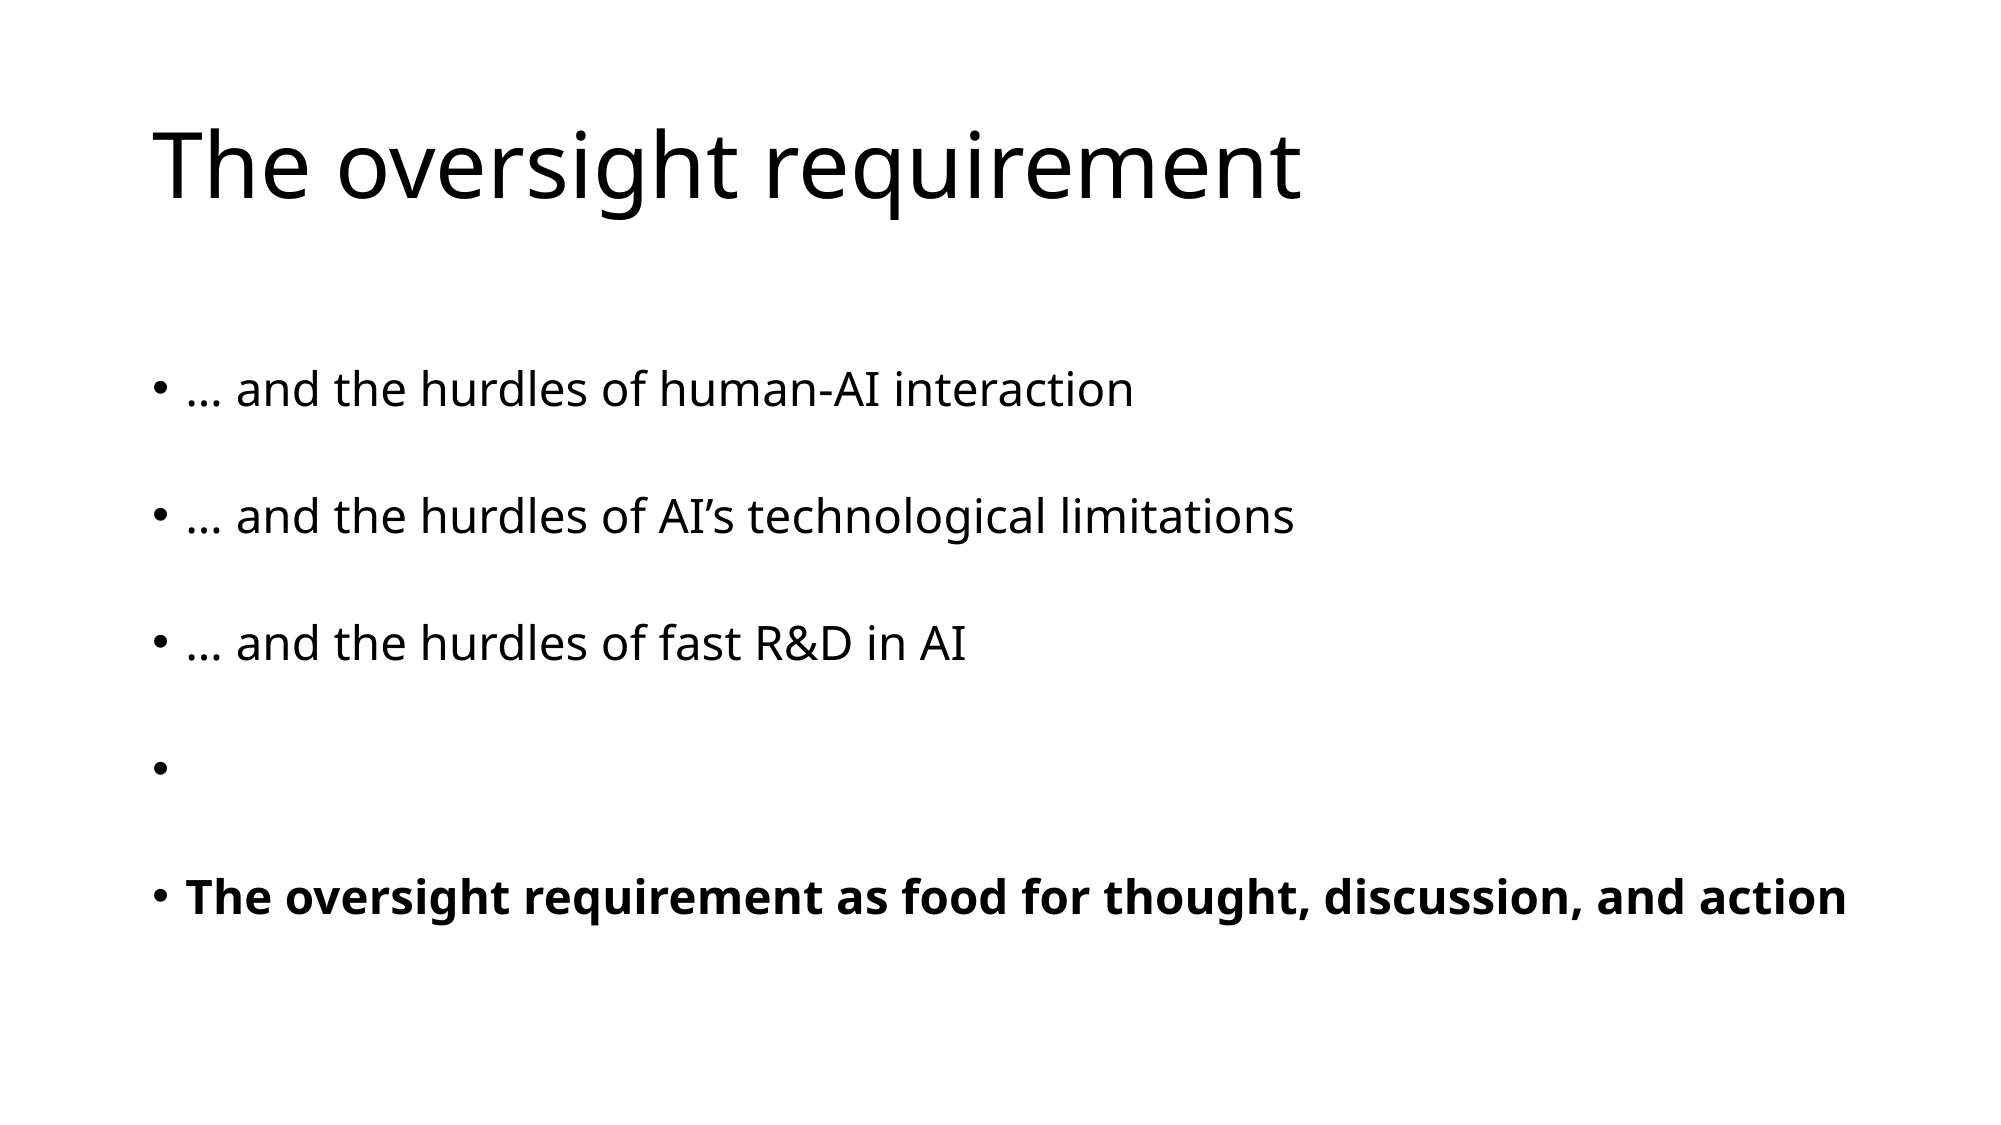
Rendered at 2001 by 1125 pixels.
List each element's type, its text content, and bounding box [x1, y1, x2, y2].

title The oversight requirement [137, 59, 1863, 278]
list … and the hurdles of human-AI interaction … and the hurdles of AI’s technological limitations … and the hurdles of fast R&D in AI The oversight requirement as food for thought, discussion, and action [137, 299, 1922, 1014]
